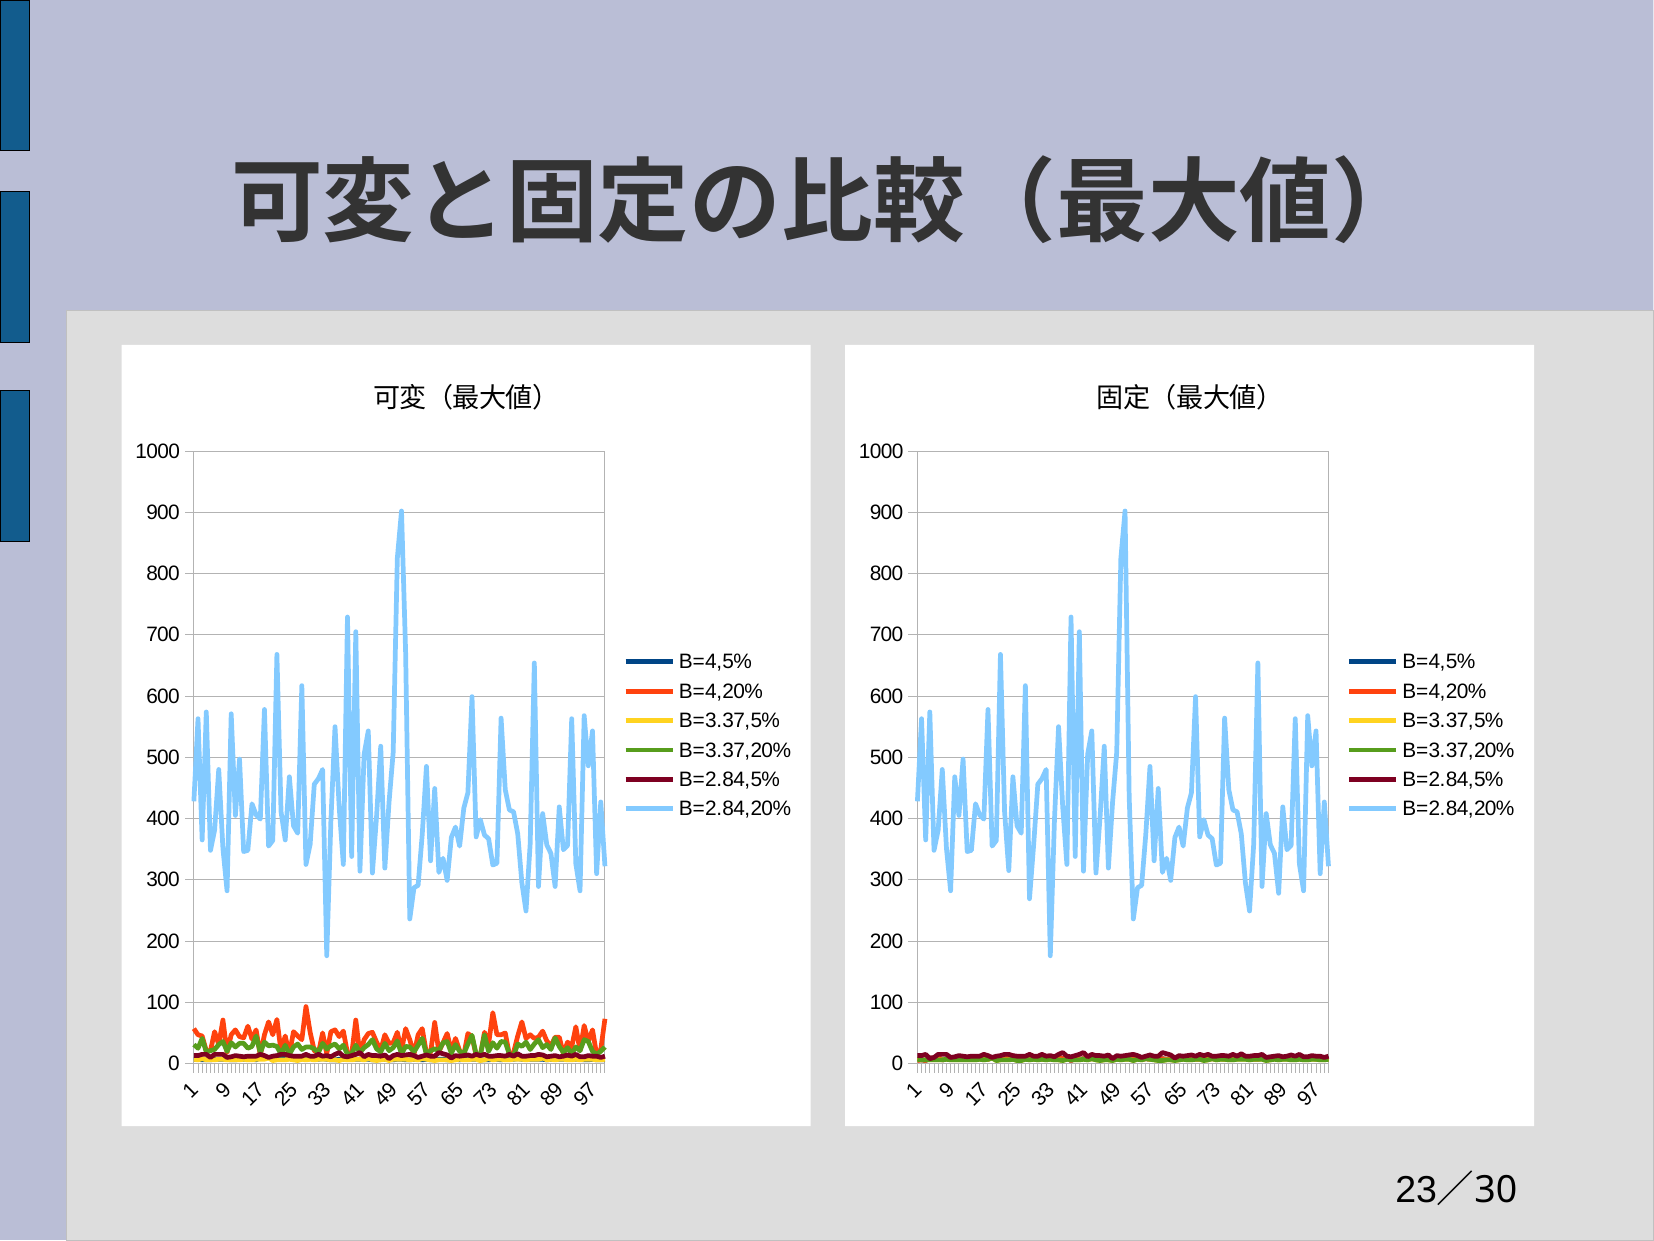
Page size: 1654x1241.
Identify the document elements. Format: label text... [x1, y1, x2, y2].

chart [845, 344, 1535, 1127]
title 可変と固定の比較（最大値） [121, 91, 1534, 299]
chart [121, 344, 811, 1127]
